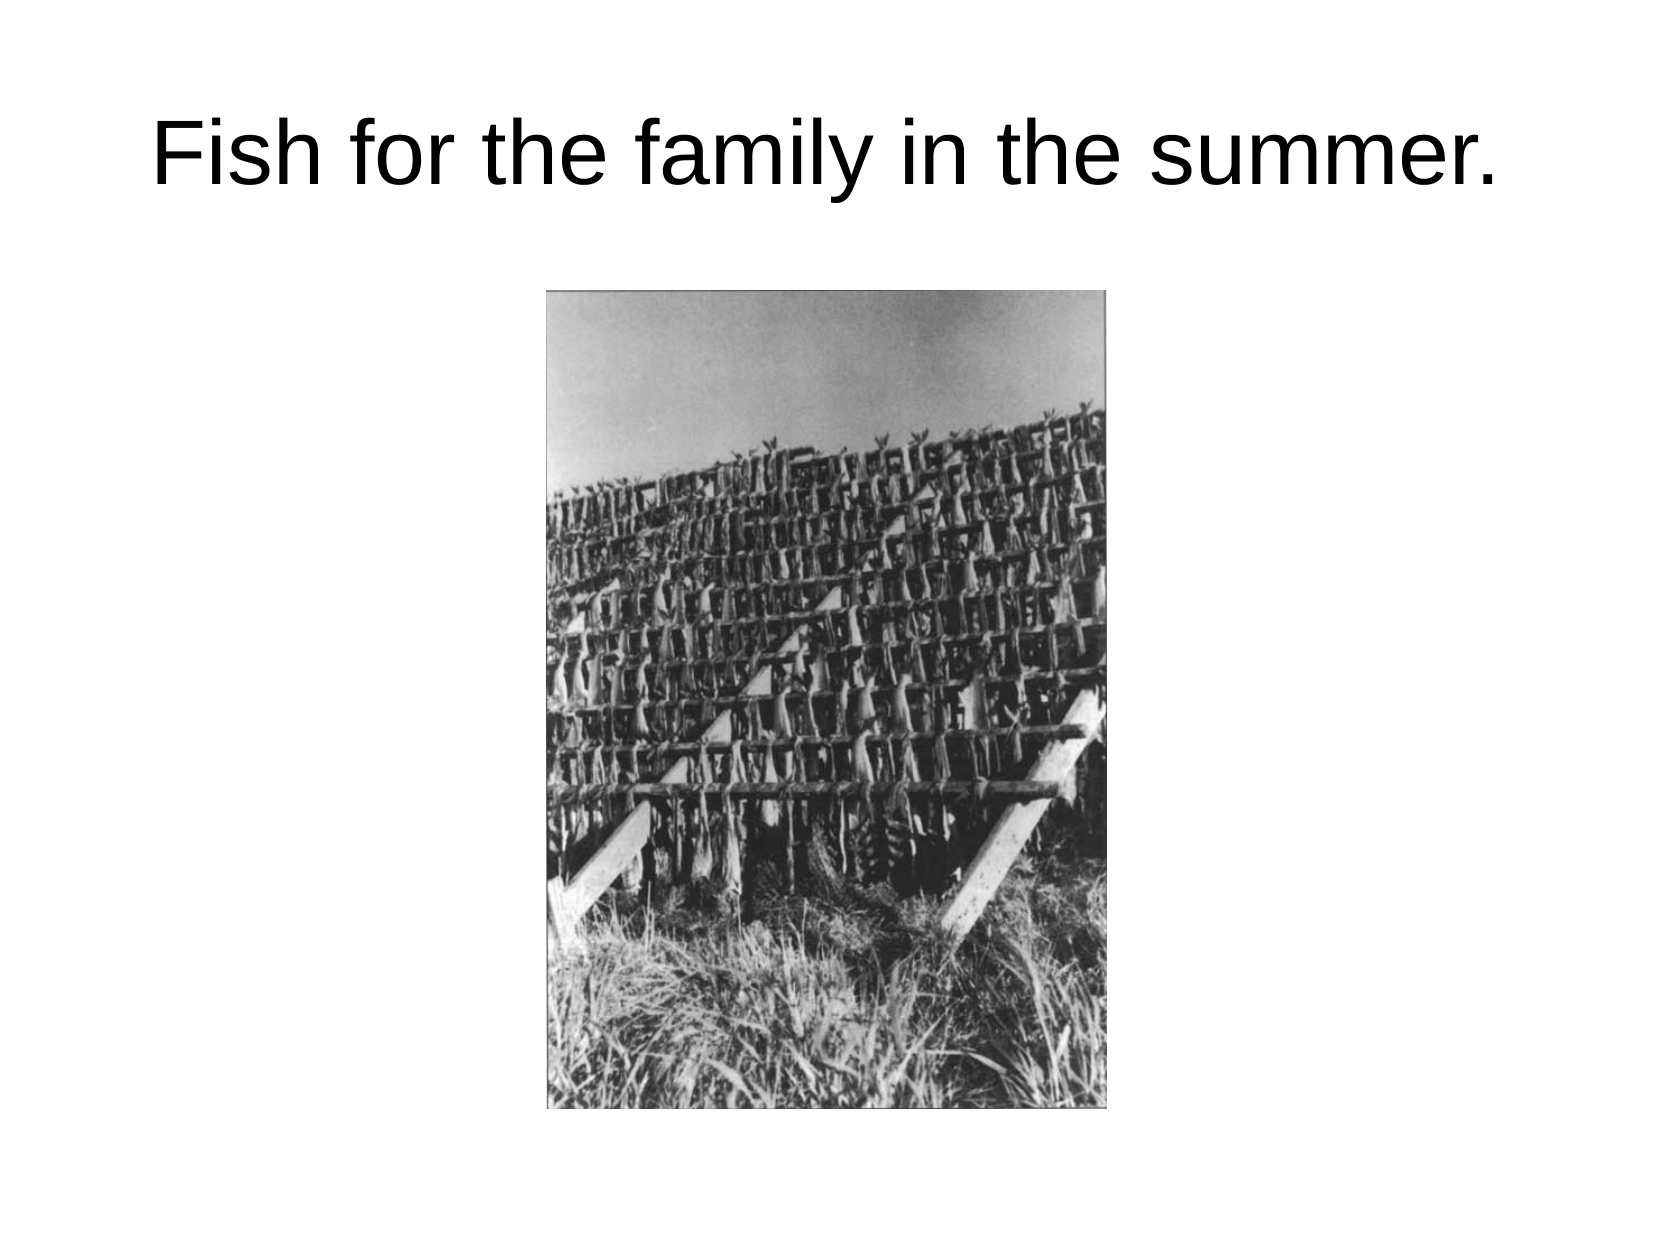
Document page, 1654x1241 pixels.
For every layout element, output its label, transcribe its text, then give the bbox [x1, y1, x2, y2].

picture [546, 290, 1107, 1109]
title Fish for the family in the summer. [82, 49, 1571, 257]
